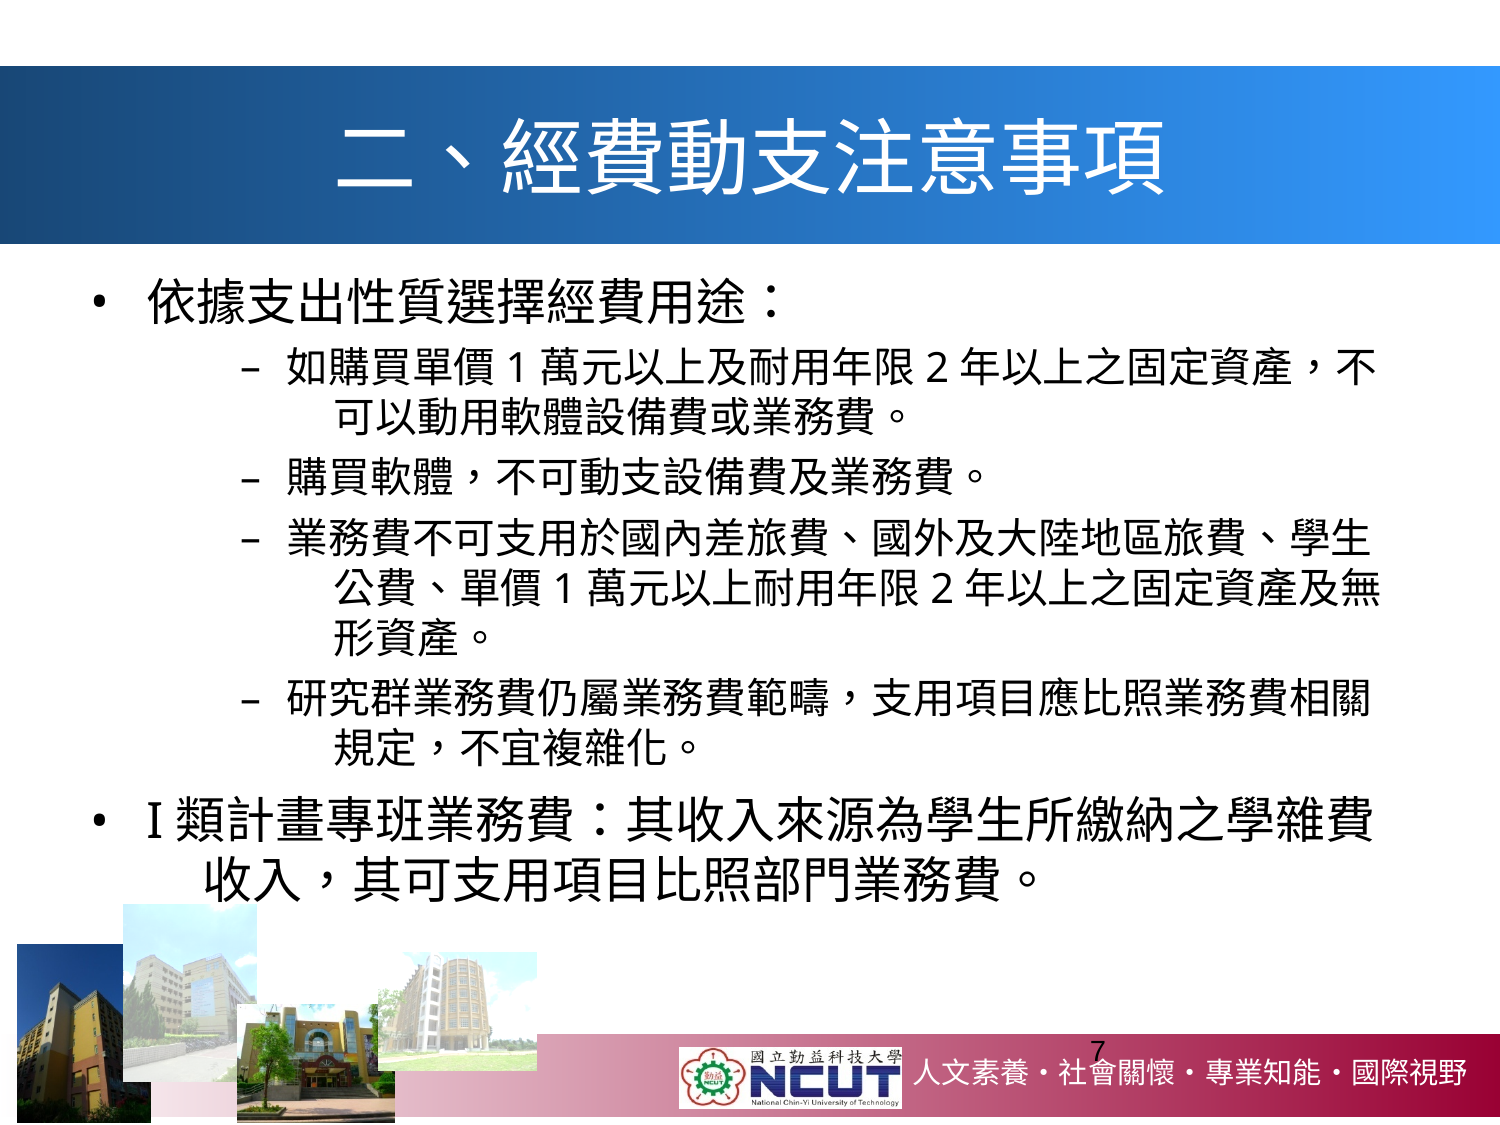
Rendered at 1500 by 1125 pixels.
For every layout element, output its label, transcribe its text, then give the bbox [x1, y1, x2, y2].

title 二、經費動支注意事項 [0, 66, 1500, 244]
text_box 7 [1074, 1024, 1426, 1103]
list 依據支出性質選擇經費用途： 如購買單價1萬元以上及耐用年限2年以上之固定資產，不可以動用軟體設備費或業務費。 購買軟體，不可動支設備費及業務費。 業務費不可支用於國內差旅費、國外及大陸地區旅費、學生公費、單價1萬元以上耐用年限2年以上之固定資產及無形資產。 研究群業務費仍屬業務費範疇，支用項目應比照業務費相關規定，不宜複雜化。 I類計畫專班業務費：其收入來源為學生所繳納之學雜費收入，其可支用項目比照部門業務費。 [75, 262, 1426, 1005]
